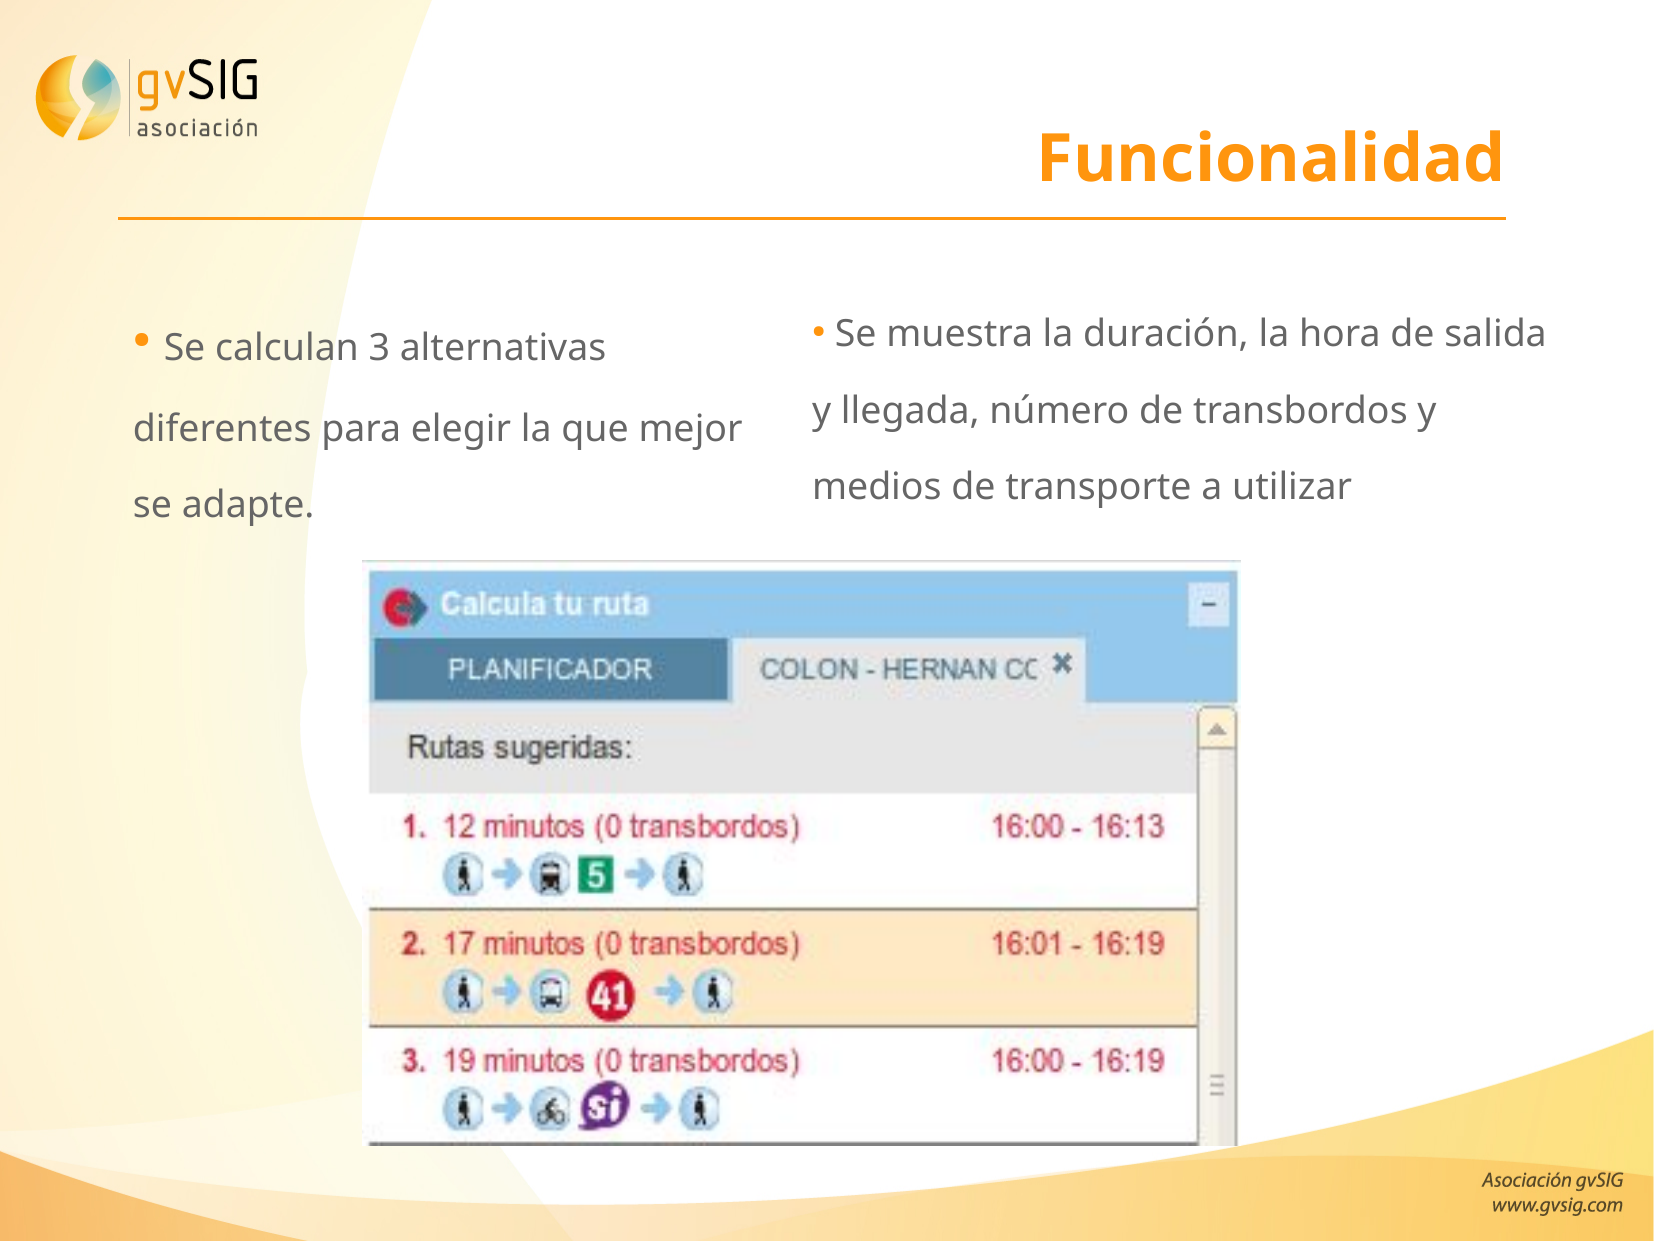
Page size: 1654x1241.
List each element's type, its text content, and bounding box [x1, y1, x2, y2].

title Funcionalidad [118, 106, 1506, 205]
picture [0, 0, 1654, 1241]
text_box Se calculan 3 alternativas diferentes para elegir la que mejor se adapte. [118, 265, 768, 535]
text_box Se muestra la duración, la hora de salida y llegada, número de transbordos y medios de transporte a utilizar [797, 273, 1565, 540]
